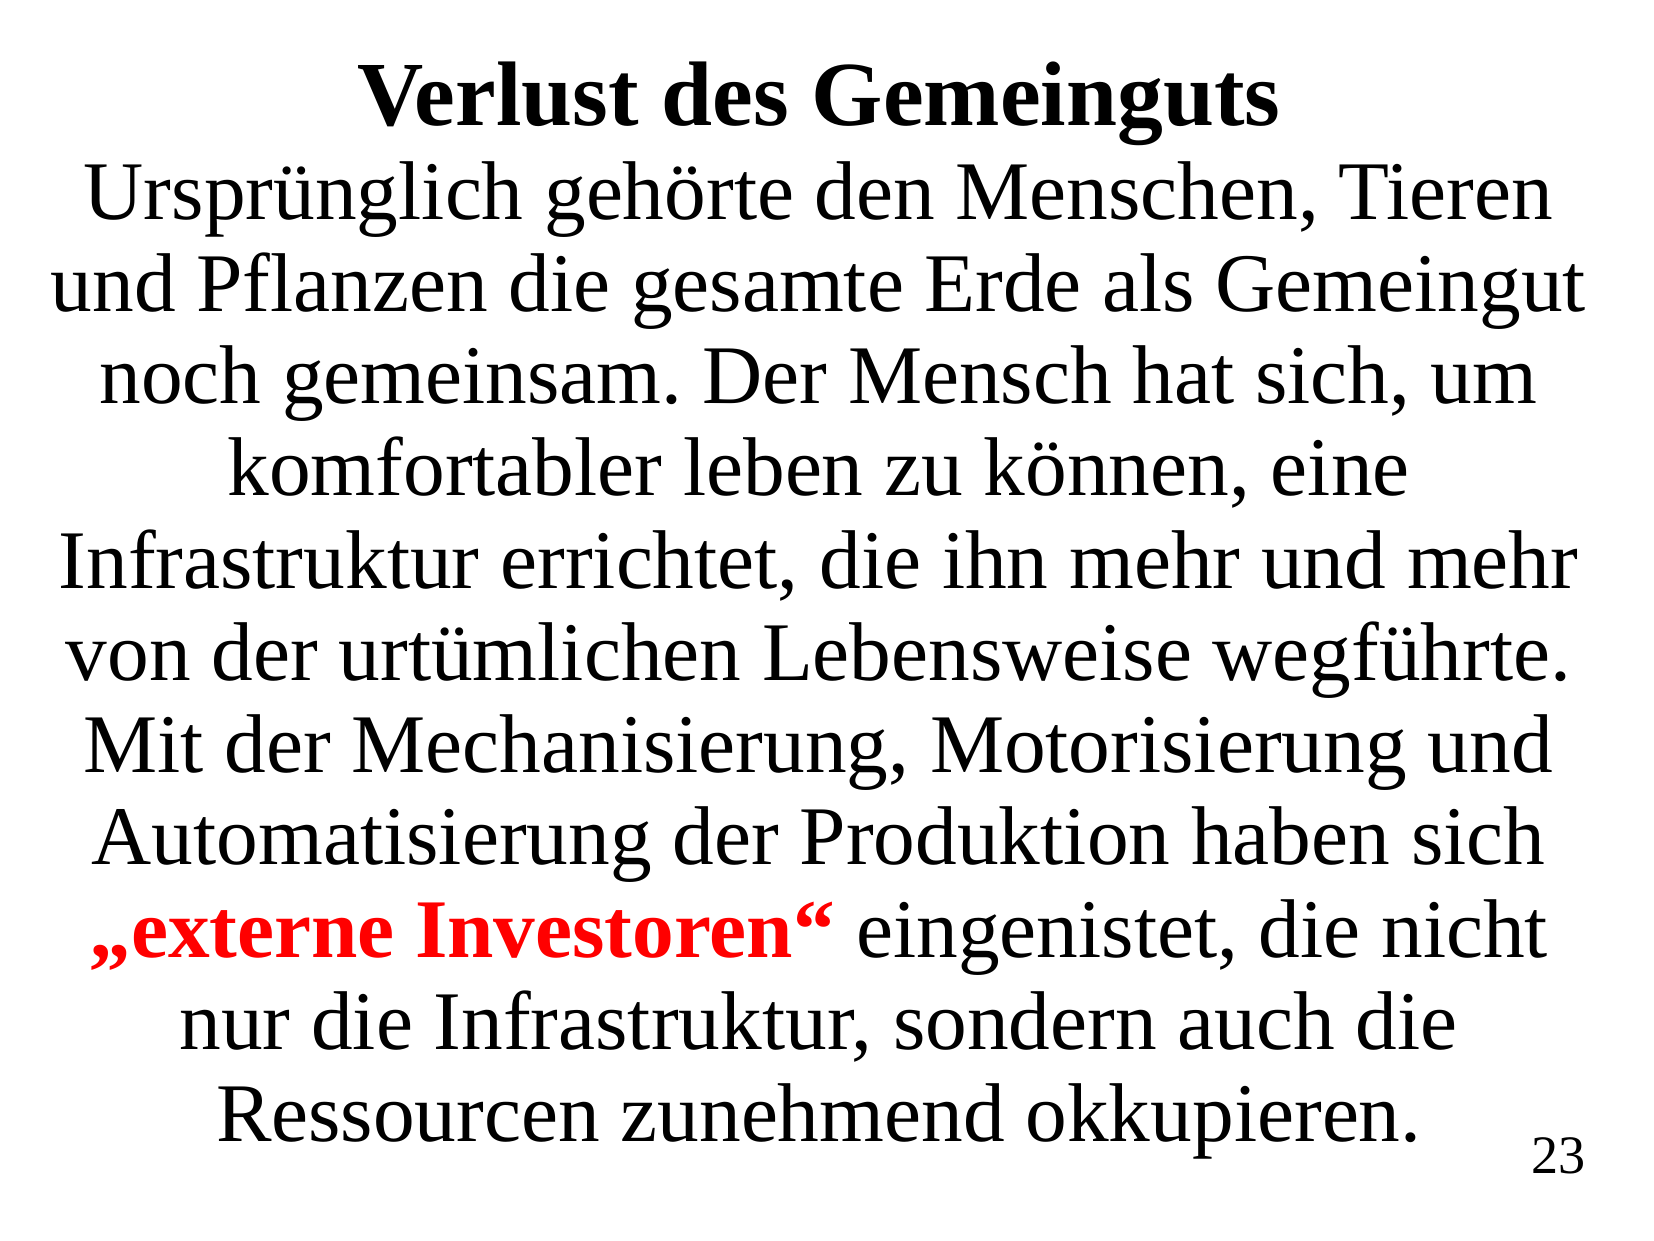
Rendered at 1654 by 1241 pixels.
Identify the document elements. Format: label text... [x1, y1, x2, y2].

text_box <Foliennummer> [1353, 1117, 1654, 1193]
text_box Verlust des Gemeinguts Ursprünglich gehörte den Menschen, Tieren und Pflanzen die gesamte Erde als Gemeingut noch gemeinsam. Der Mensch hat sich, um komfortabler leben zu können, eine Infrastruktur errichtet, die ihn mehr und mehr von der urtümlichen Lebensweise wegführte. Mit der Mechanisierung, Motorisierung und Automatisierung der Produktion haben sich „externe Investoren“ eingenistet, die nicht nur die Infrastruktur, sondern auch die Ressourcen zunehmend okkupieren. [35, 36, 1625, 1171]
